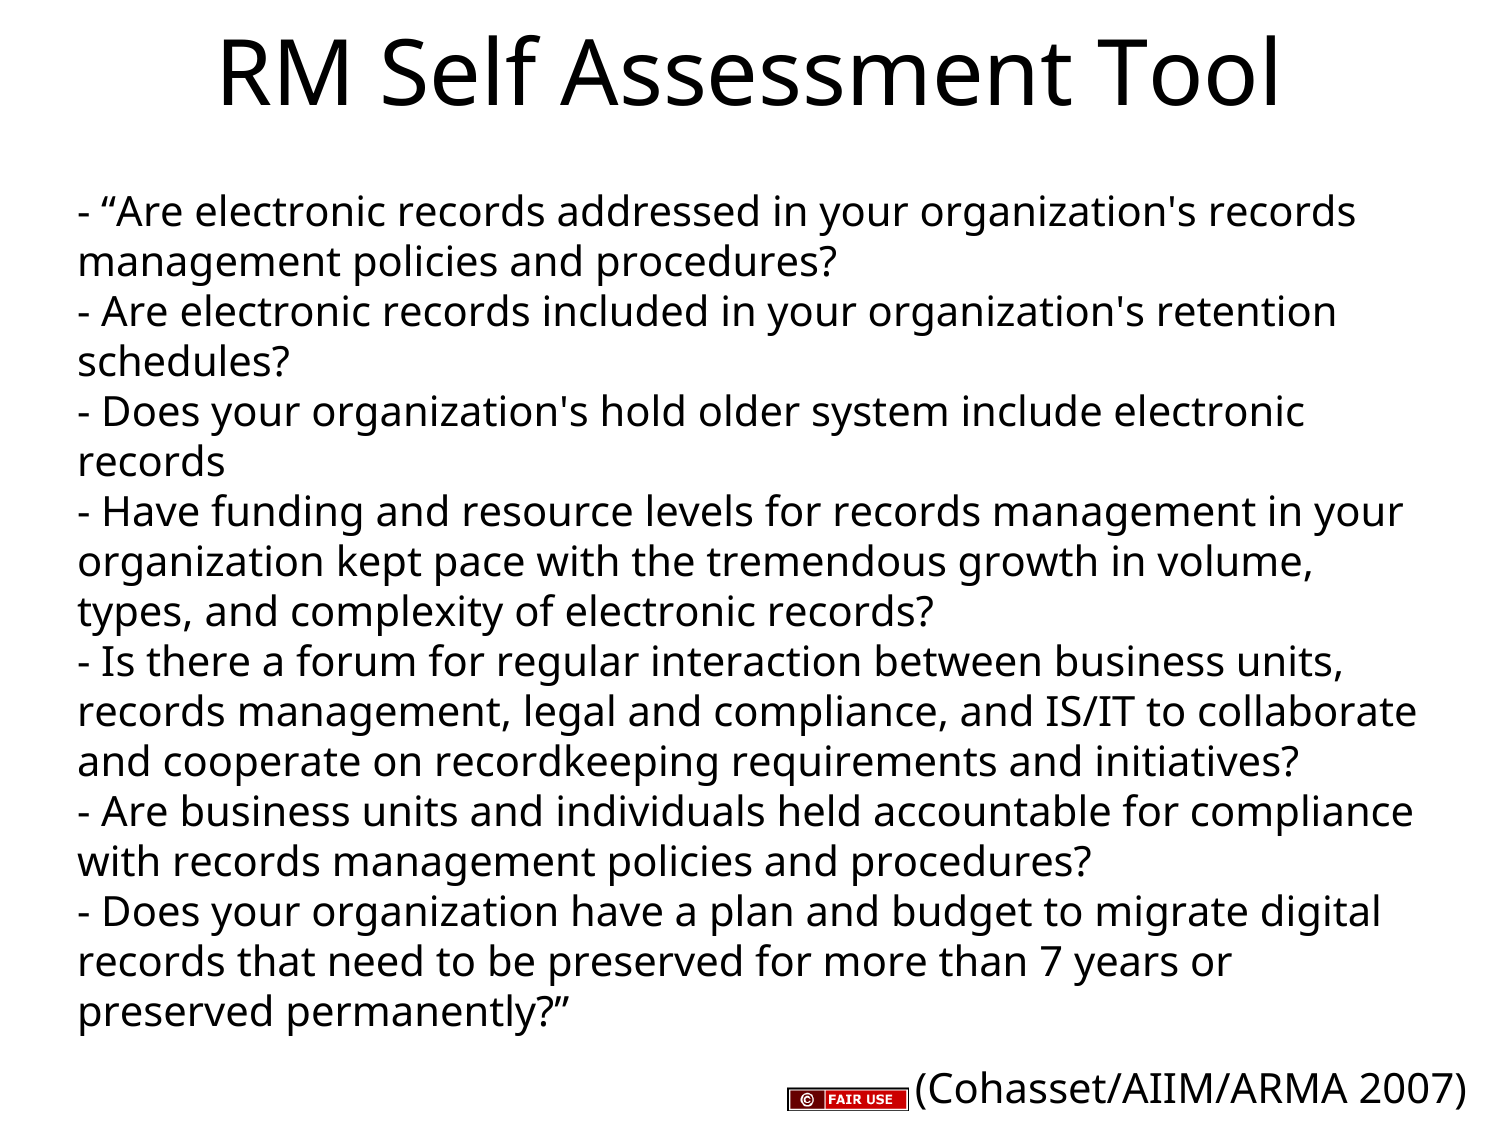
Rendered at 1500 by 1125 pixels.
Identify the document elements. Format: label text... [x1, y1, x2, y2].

title RM Self Assessment Tool [112, 0, 1388, 138]
picture [787, 1087, 909, 1111]
text_box (Cohasset/AIIM/ARMA 2007) [0, 1037, 1500, 1123]
text_box - “Are electronic records addressed in your organization's records management policies and procedures? - Are electronic records included in your organization's retention schedules? - Does your organization's hold older system include electronic records - Have funding and resource levels for records management in your organization kept pace with the tremendous growth in volume, types, and complexity of electronic records? - Is there a forum for regular interaction between business units, records management, legal and compliance, and IS/IT to collaborate and cooperate on recordkeeping requirements and initiatives? - Are business units and individuals held accountable for compliance with records management policies and procedures? - Does your organization have a plan and budget to migrate digital records that need to be preserved for more than 7 years or preserved permanently?” [62, 177, 1450, 1043]
